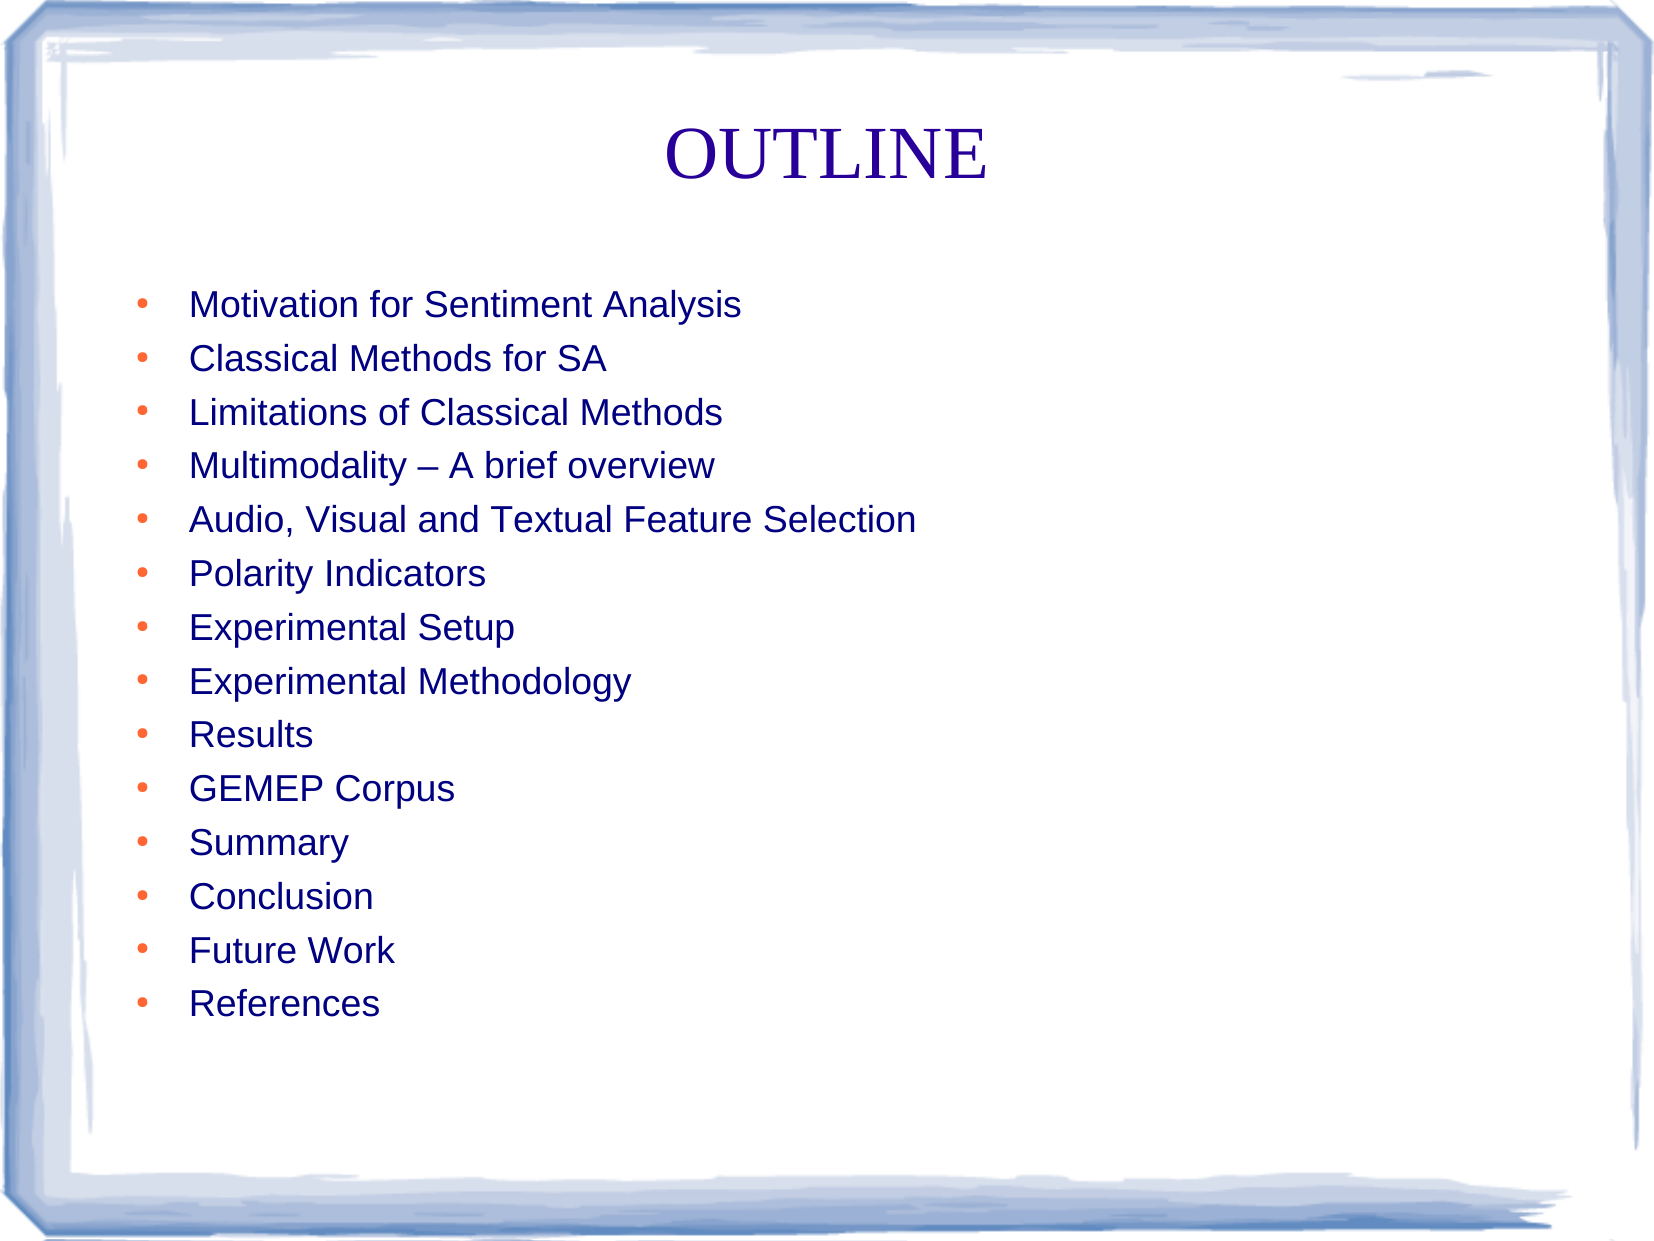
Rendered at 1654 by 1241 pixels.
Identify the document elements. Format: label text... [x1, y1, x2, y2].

list Motivation for Sentiment Analysis Classical Methods for SA Limitations of Classical Methods Multimodality – A brief overview Audio, Visual and Textual Feature Selection Polarity Indicators Experimental Setup Experimental Methodology Results GEMEP Corpus Summary Conclusion Future Work References [118, 283, 1571, 1025]
title OUTLINE [82, 49, 1571, 257]
picture [0, 0, 1654, 1241]
